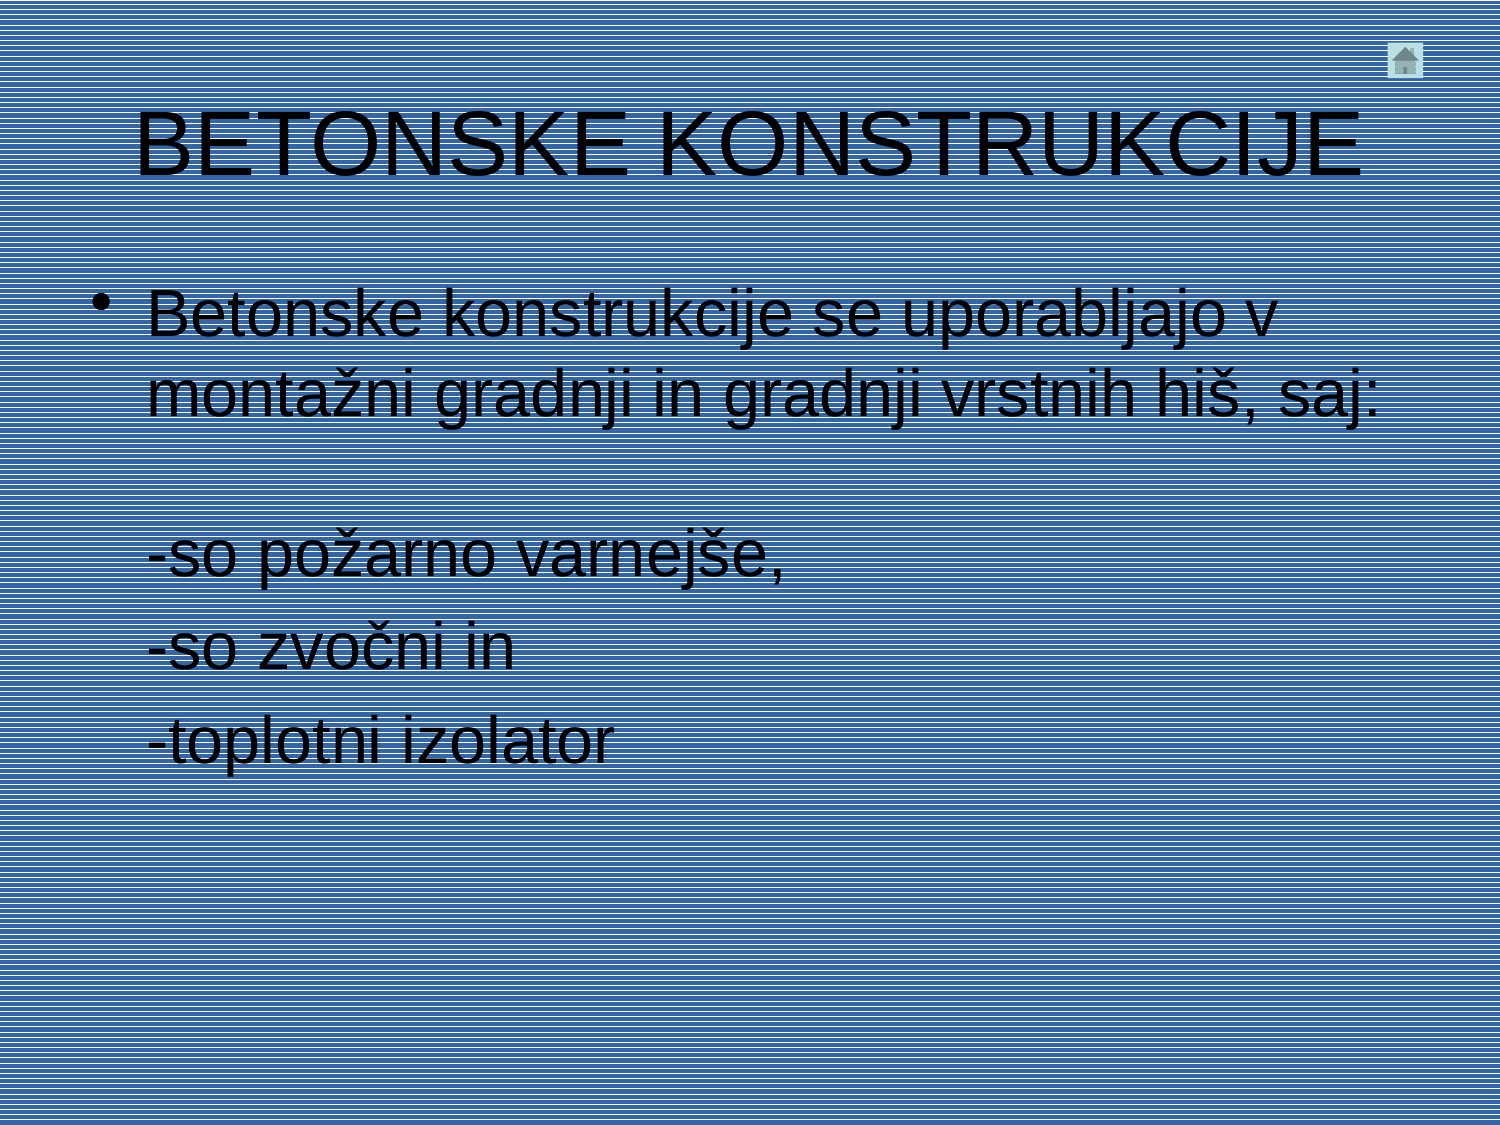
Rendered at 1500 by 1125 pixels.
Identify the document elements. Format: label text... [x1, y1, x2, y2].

list Betonske konstrukcije se uporabljajo v montažni gradnji in gradnji vrstnih hiš, saj: -so požarno varnejše, -so zvočni in -toplotni izolator [75, 262, 1425, 1005]
text_box [1387, 42, 1424, 79]
title BETONSKE KONSTRUKCIJE [75, 45, 1425, 233]
